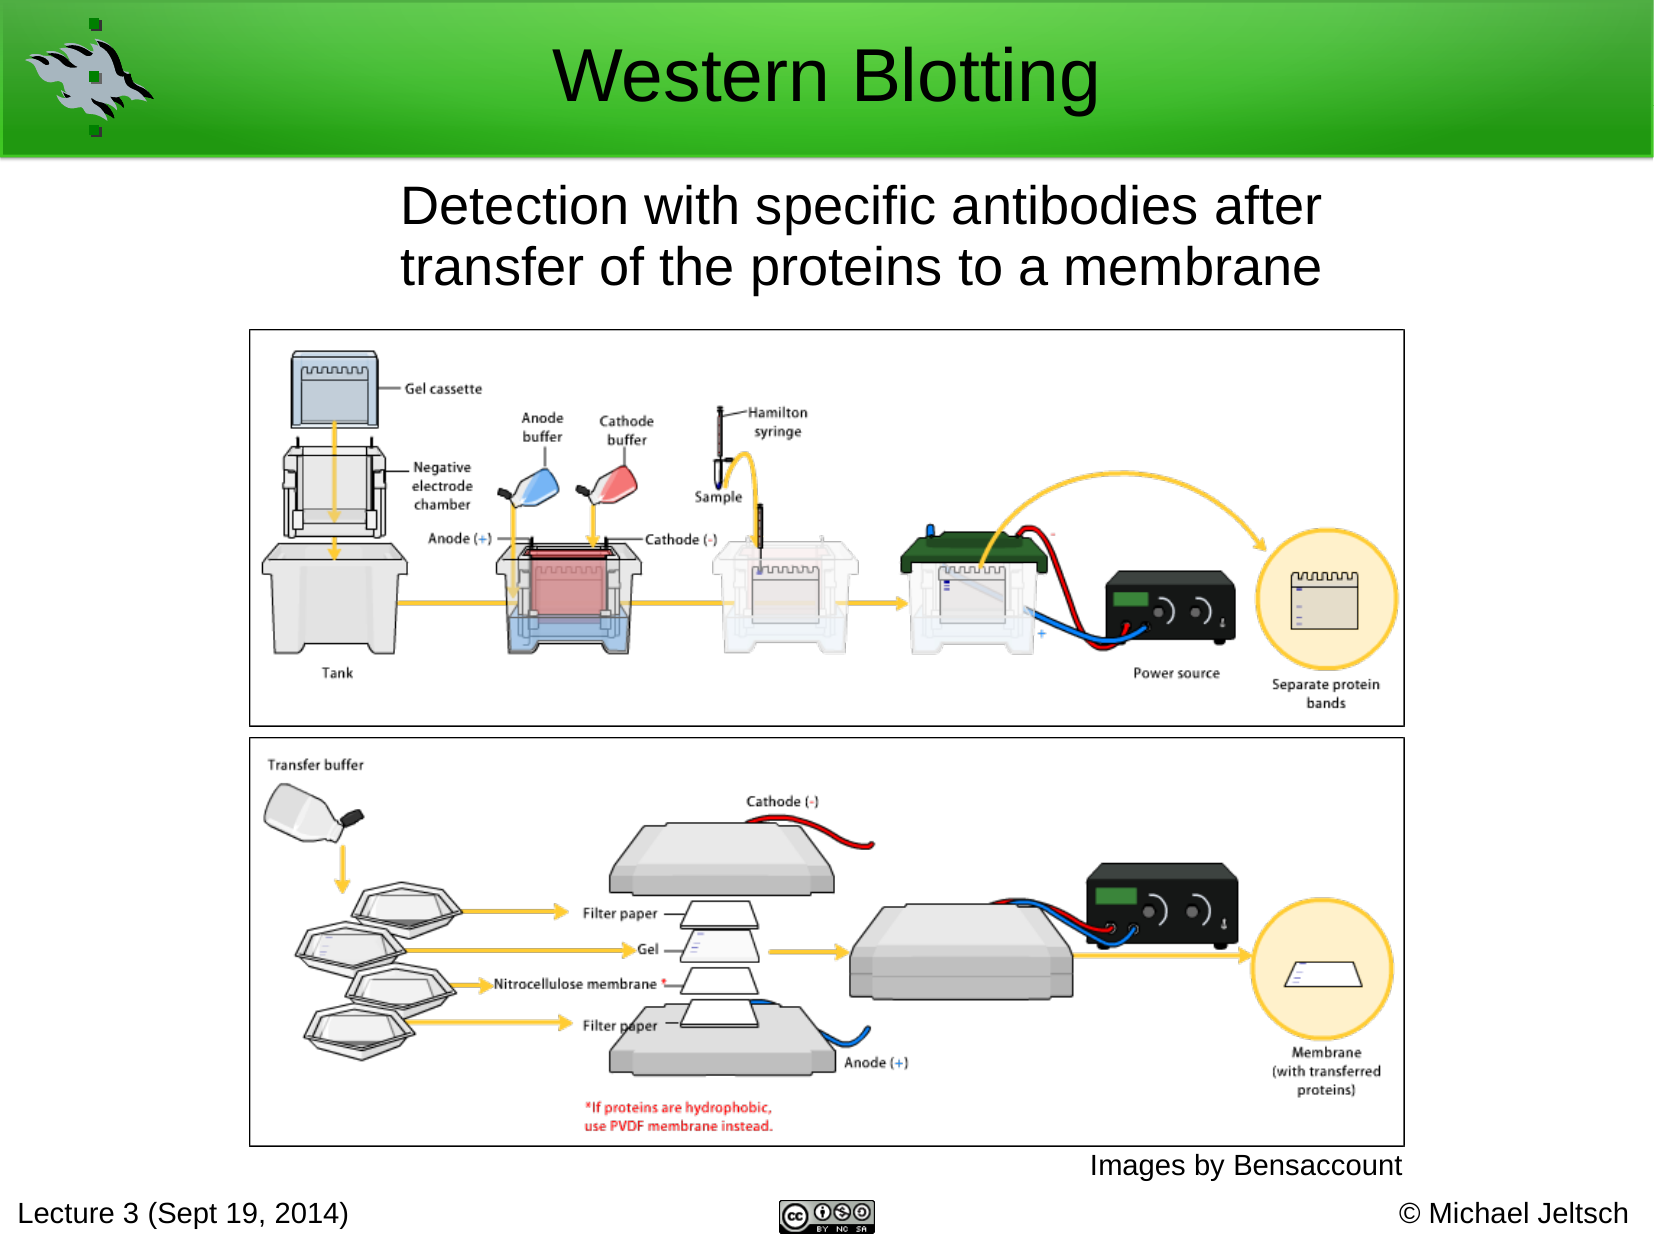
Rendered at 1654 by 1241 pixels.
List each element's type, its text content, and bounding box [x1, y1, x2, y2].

title Western Blotting [438, 30, 1215, 121]
picture [249, 329, 1405, 727]
list Detection with specific antibodies after transfer of the proteins to a membrane [249, 175, 1405, 329]
text_box Images by Bensaccount [1075, 1141, 1417, 1189]
picture [779, 1200, 875, 1234]
picture [249, 737, 1405, 1147]
